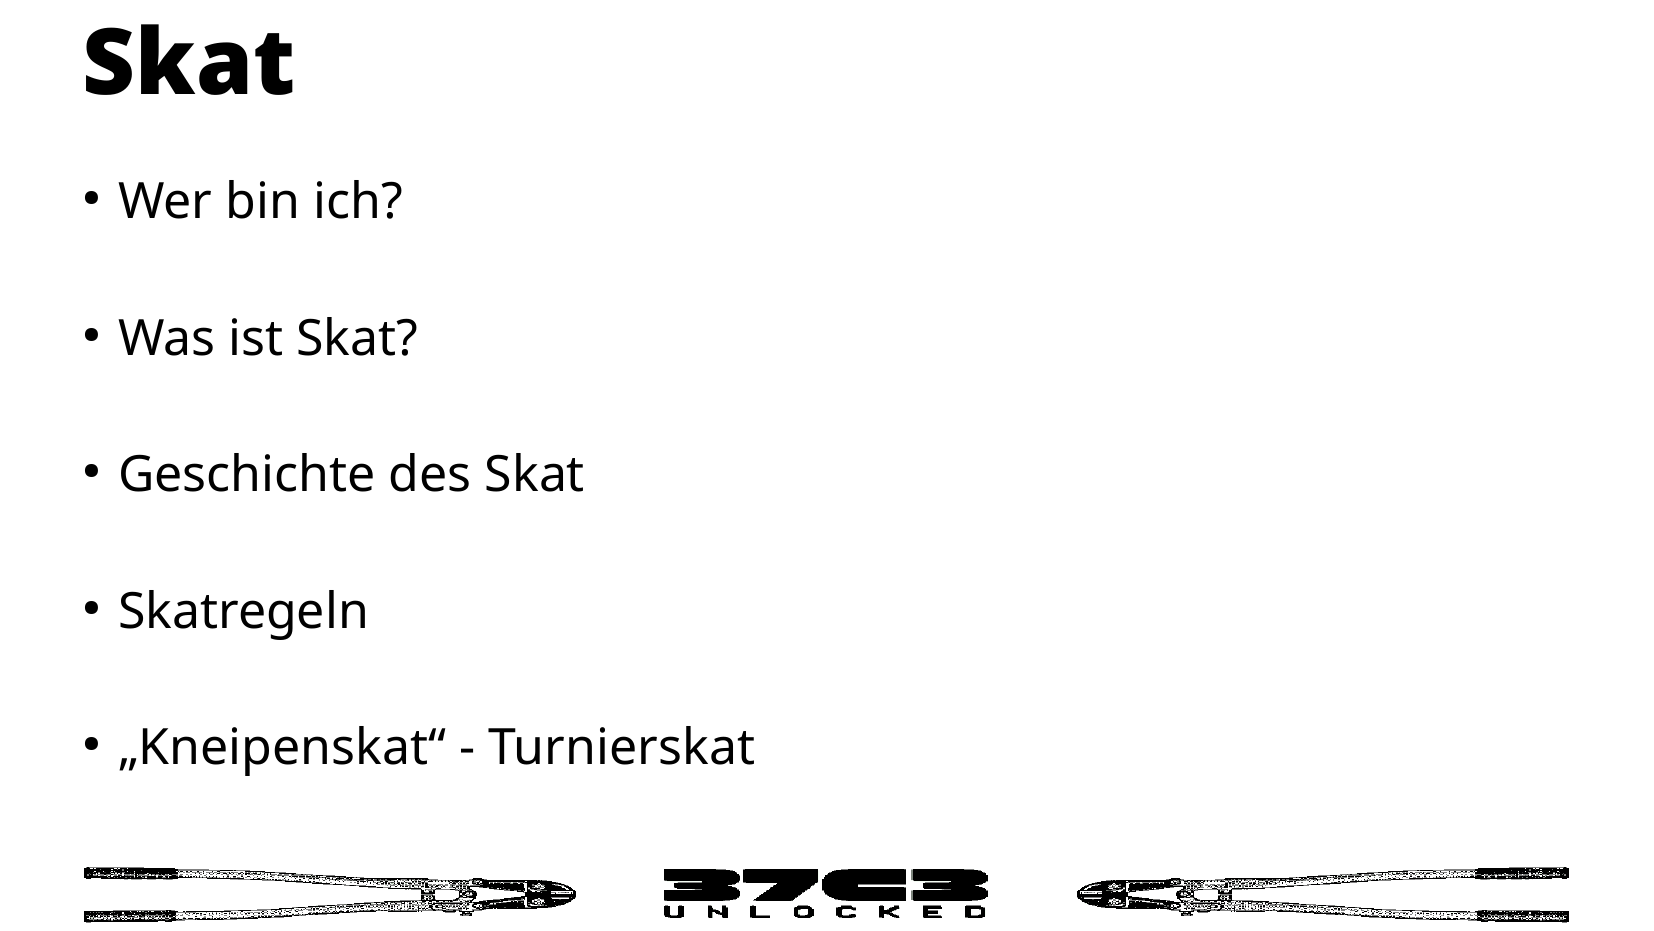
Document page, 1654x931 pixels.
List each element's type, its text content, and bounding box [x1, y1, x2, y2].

subtitle Wer bin ich? Was ist Skat? Geschichte des Skat Skatregeln „Kneipenskat“ - Turnierskat [82, 88, 1571, 856]
picture [0, 856, 1654, 931]
title Skat [82, 0, 1571, 88]
